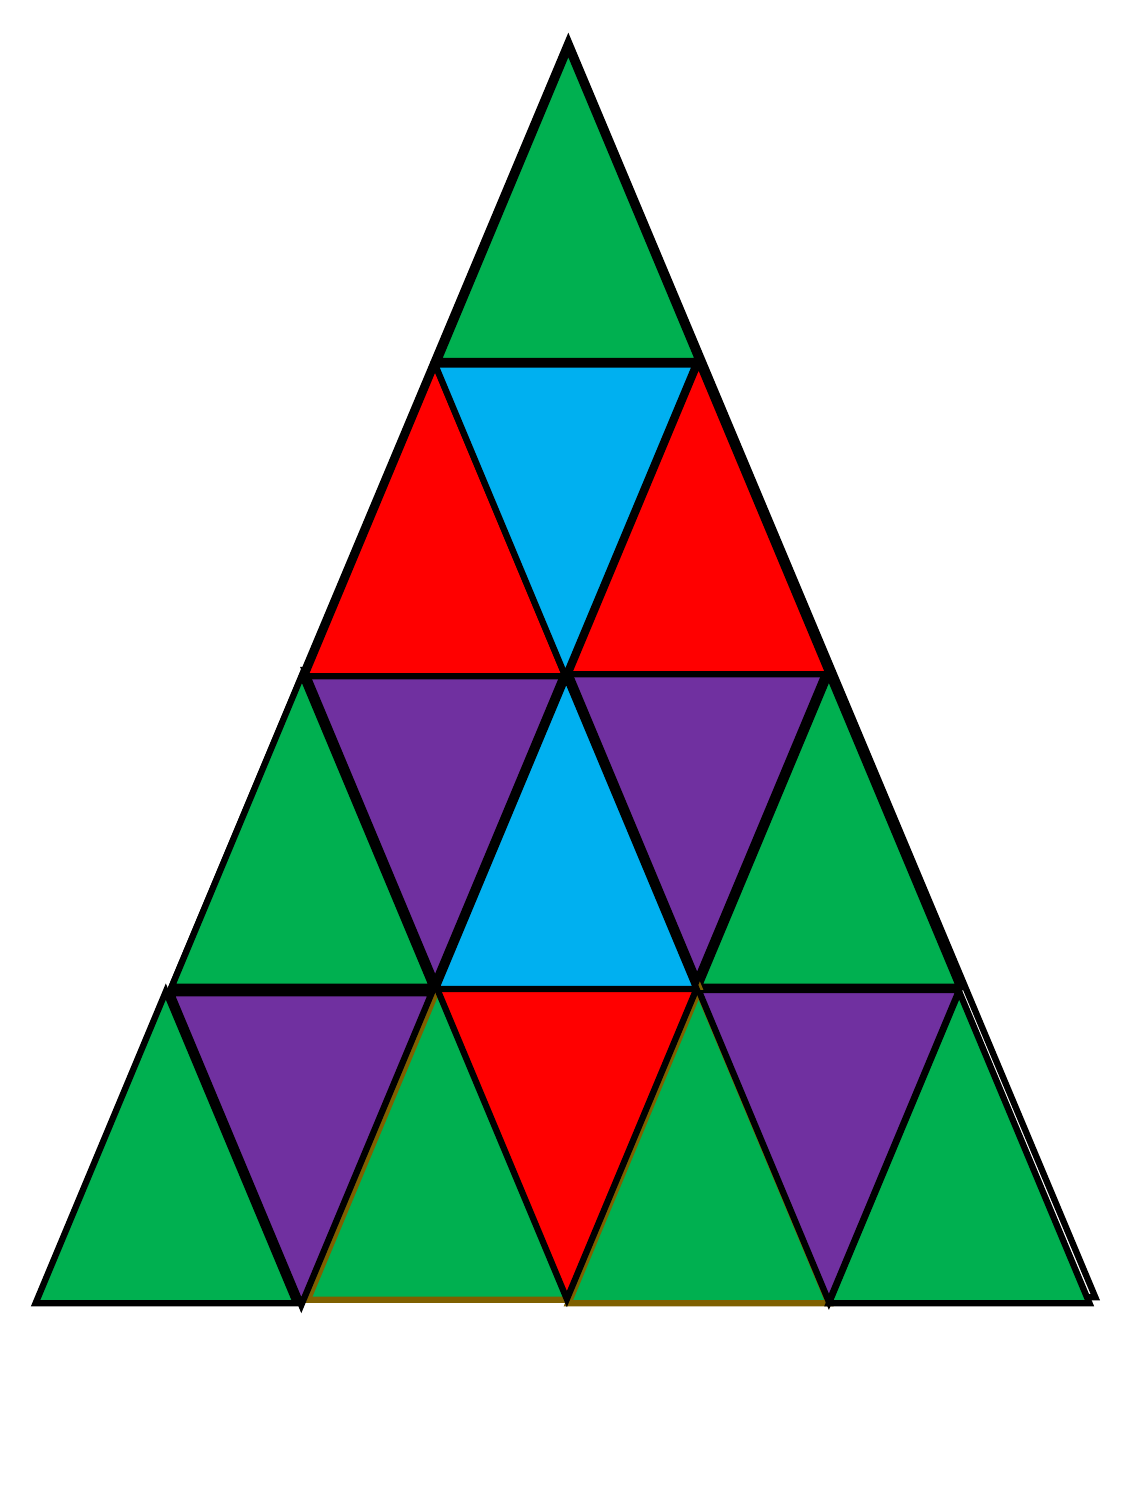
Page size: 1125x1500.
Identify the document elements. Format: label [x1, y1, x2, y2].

text_box [35, 40, 1096, 1306]
